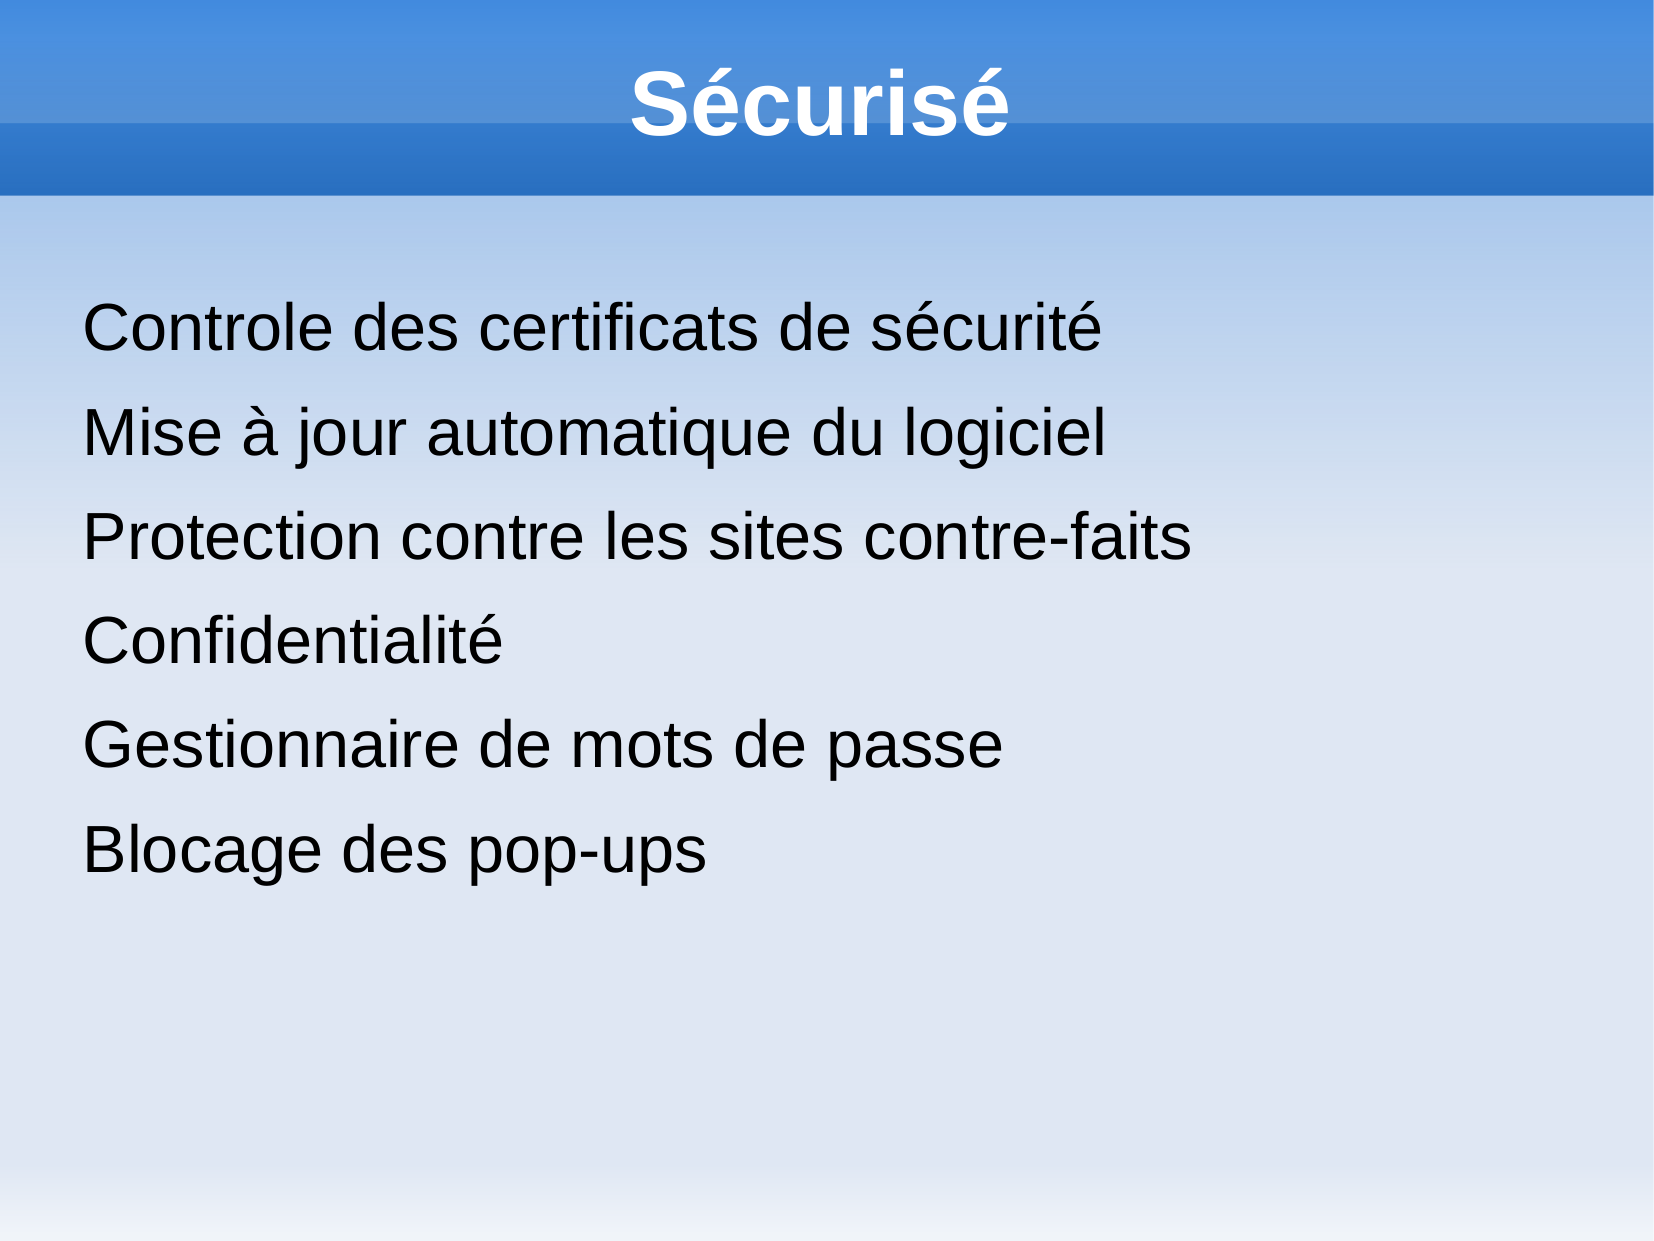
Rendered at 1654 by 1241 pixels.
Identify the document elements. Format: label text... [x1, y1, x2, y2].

picture [0, 0, 1654, 1241]
list Controle des certificats de sécurité Mise à jour automatique du logiciel Protection contre les sites contre-faits Confidentialité Gestionnaire de mots de passe Blocage des pop-ups [82, 290, 1571, 1094]
title Sécurisé [76, 0, 1565, 208]
